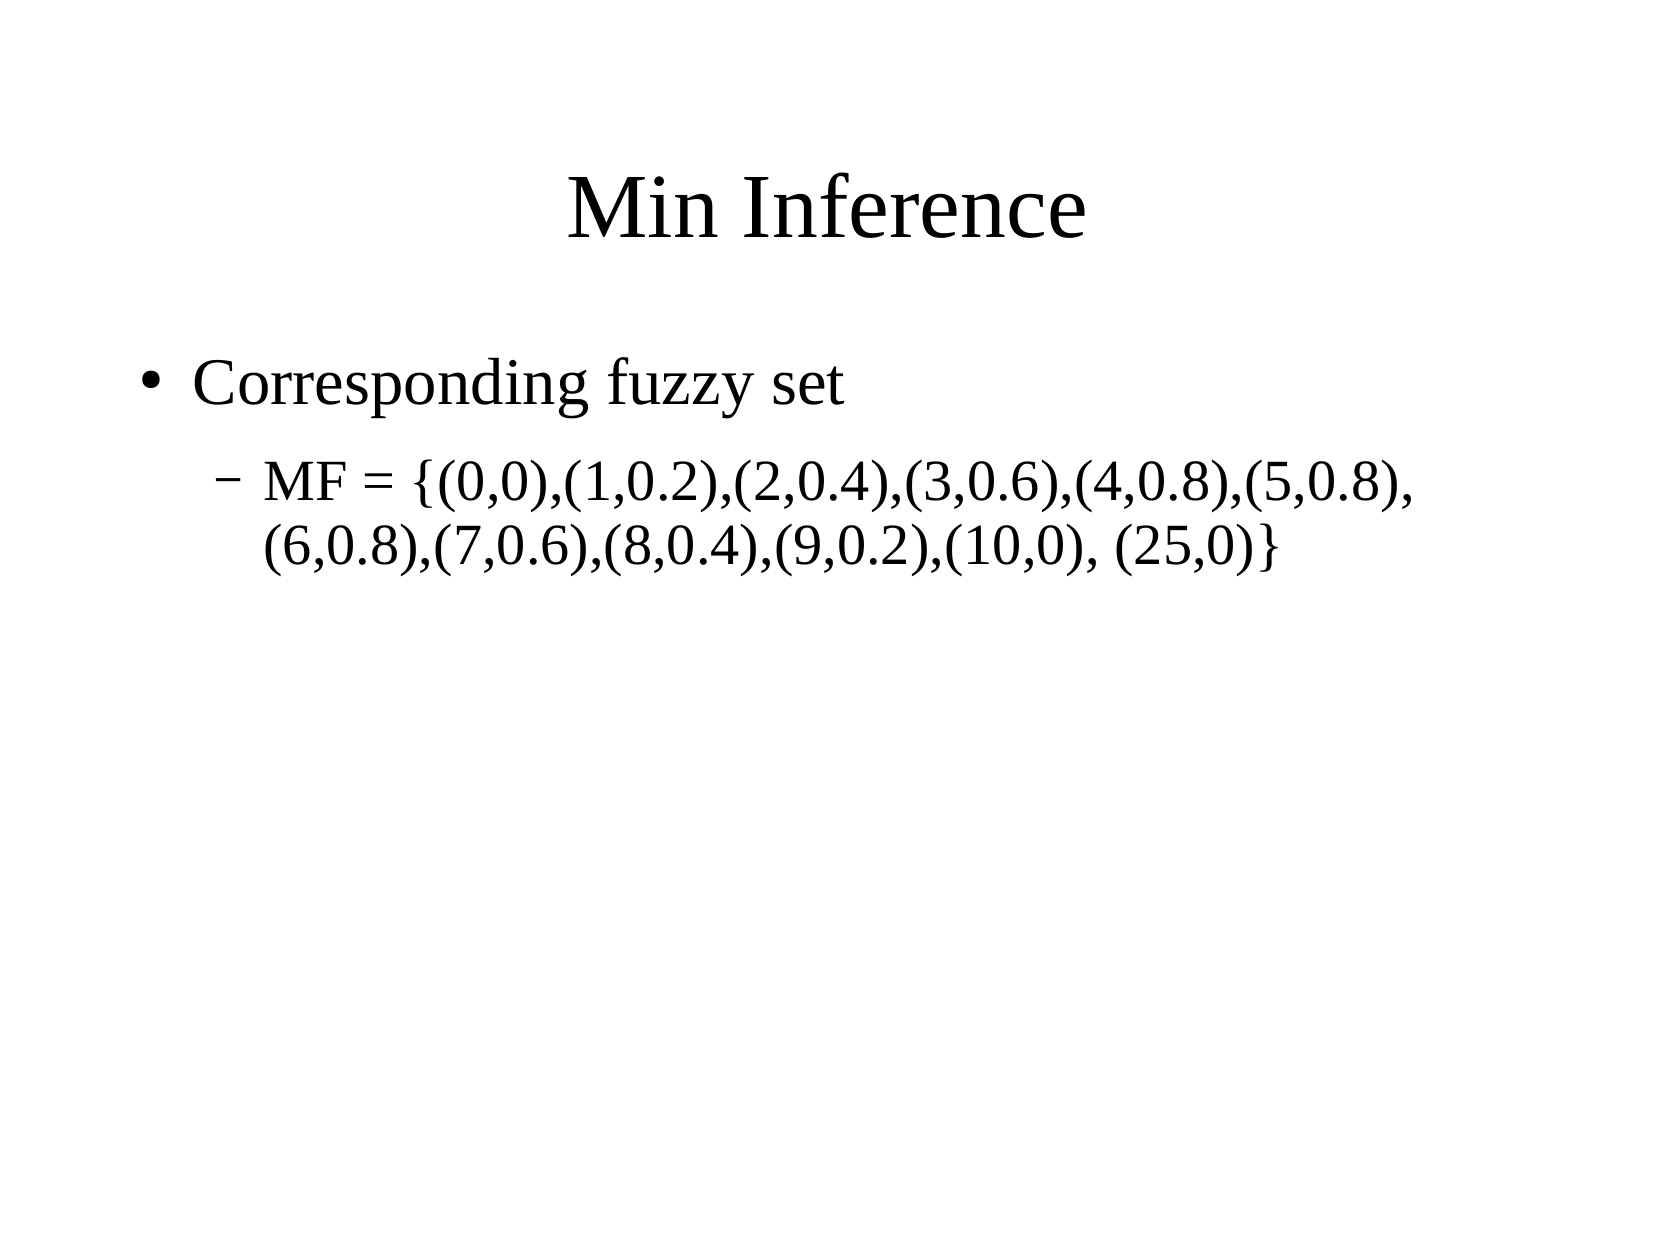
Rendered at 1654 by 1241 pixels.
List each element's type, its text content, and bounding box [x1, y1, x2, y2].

title Min Inference [121, 102, 1534, 311]
list Corresponding fuzzy set MF = {(0,0),(1,0.2),(2,0.4),(3,0.6),(4,0.8),(5,0.8),(6,0.8),(7,0.6),(8,0.4),(9,0.2),(10,0), (25,0)} [121, 344, 1534, 1127]
